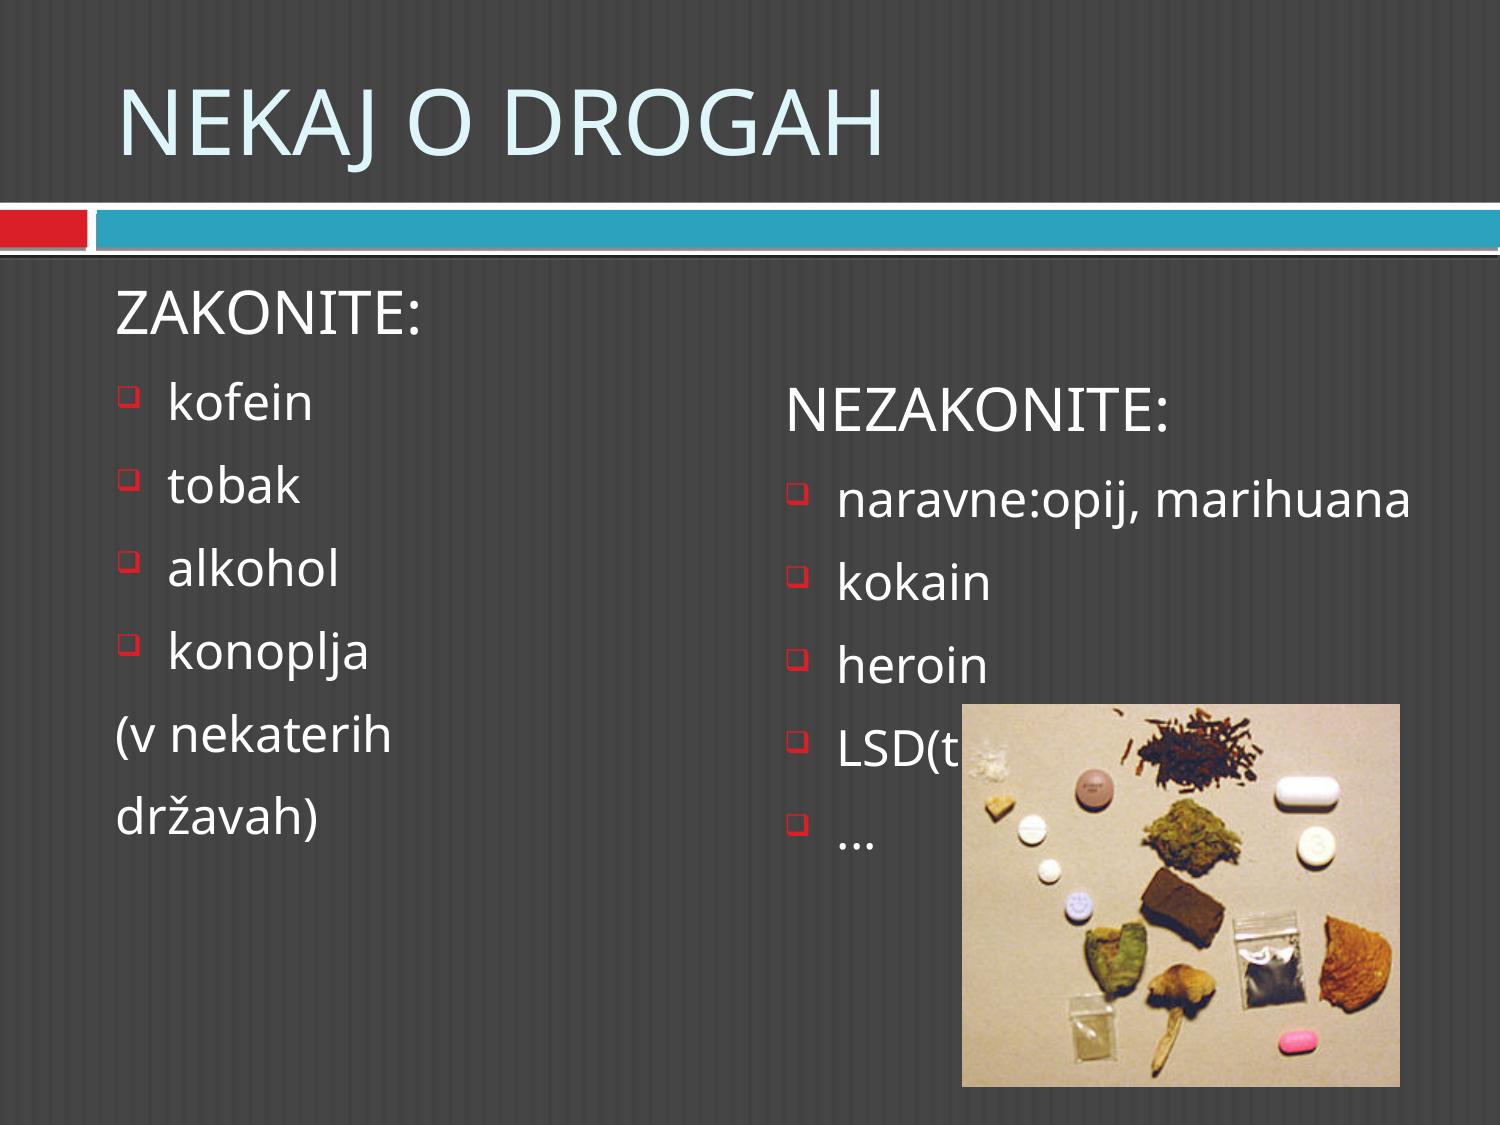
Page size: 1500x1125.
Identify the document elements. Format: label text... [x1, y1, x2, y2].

title NEKAJ O DROGAH [100, 37, 1438, 200]
table_header NEZAKONITE: naravne:opij, marihuana kokain heroin LSD(trip) ... [769, 262, 1438, 1051]
table_header ZAKONITE: kofein tobak alkohol konoplja (v nekaterih državah) [101, 262, 769, 1051]
picture [0, 255, 1500, 1125]
picture [0, 0, 1500, 202]
